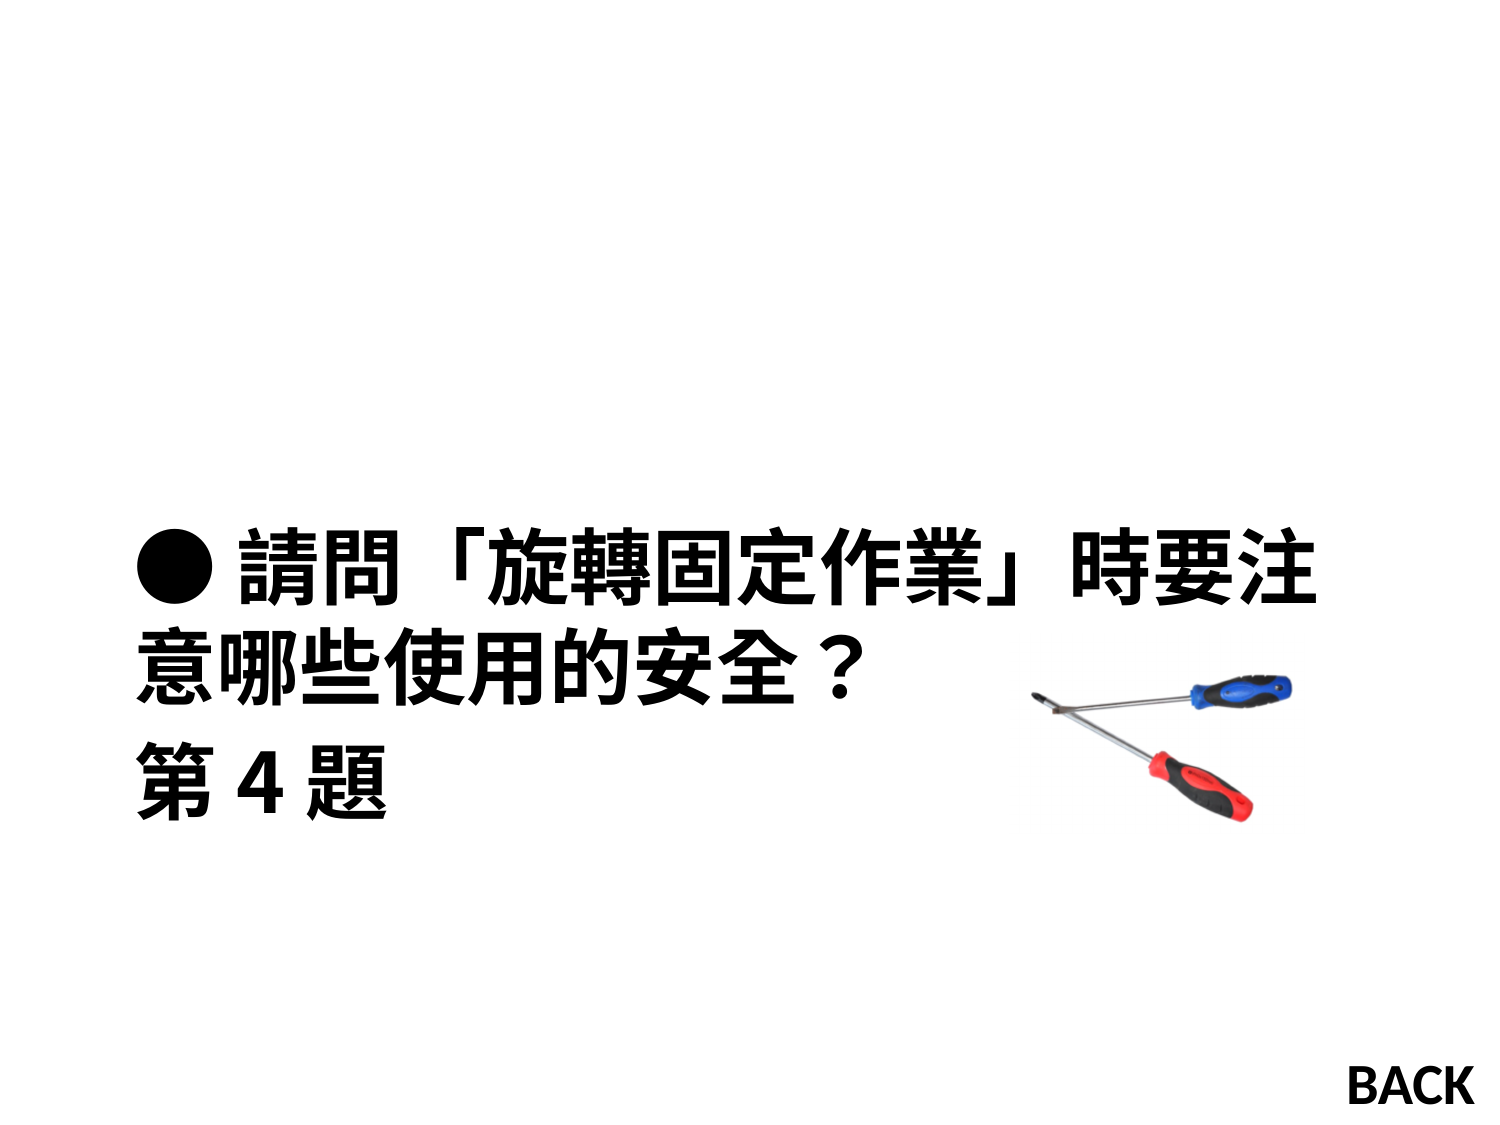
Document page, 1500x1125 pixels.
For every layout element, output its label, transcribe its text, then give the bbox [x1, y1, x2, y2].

list ●請問「旋轉固定作業」時要注意哪些使用的安全？ [118, 476, 1394, 723]
title 第4題 [118, 723, 1394, 947]
text_box BACK [1331, 1039, 1497, 1124]
picture [1009, 633, 1305, 834]
